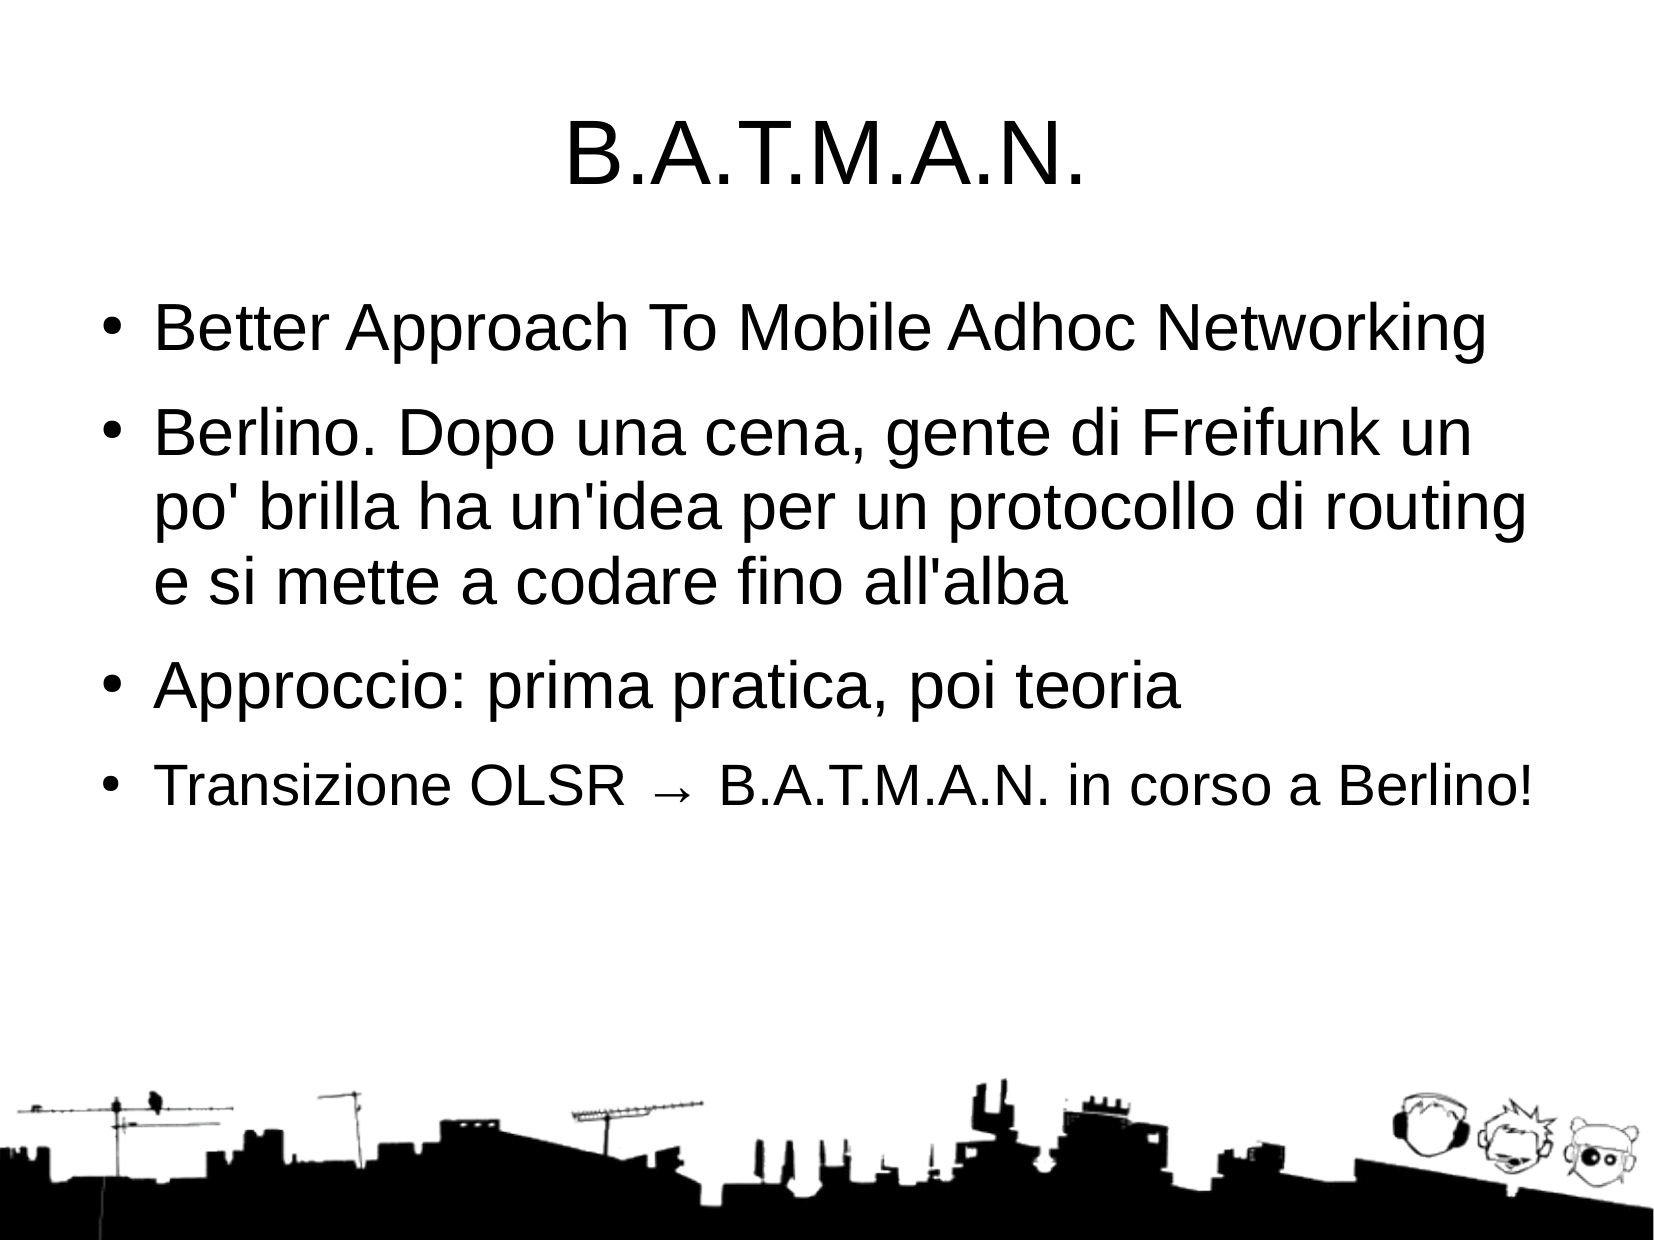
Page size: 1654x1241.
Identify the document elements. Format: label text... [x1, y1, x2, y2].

title B.A.T.M.A.N. [82, 56, 1571, 250]
list Better Approach To Mobile Adhoc Networking Berlino. Dopo una cena, gente di Freifunk un po' brilla ha un'idea per un protocollo di routing e si mette a codare fino all'alba Approccio: prima pratica, poi teoria Transizione OLSR → B.A.T.M.A.N. in corso a Berlino! [82, 290, 1571, 1094]
picture [0, 1077, 1654, 1240]
